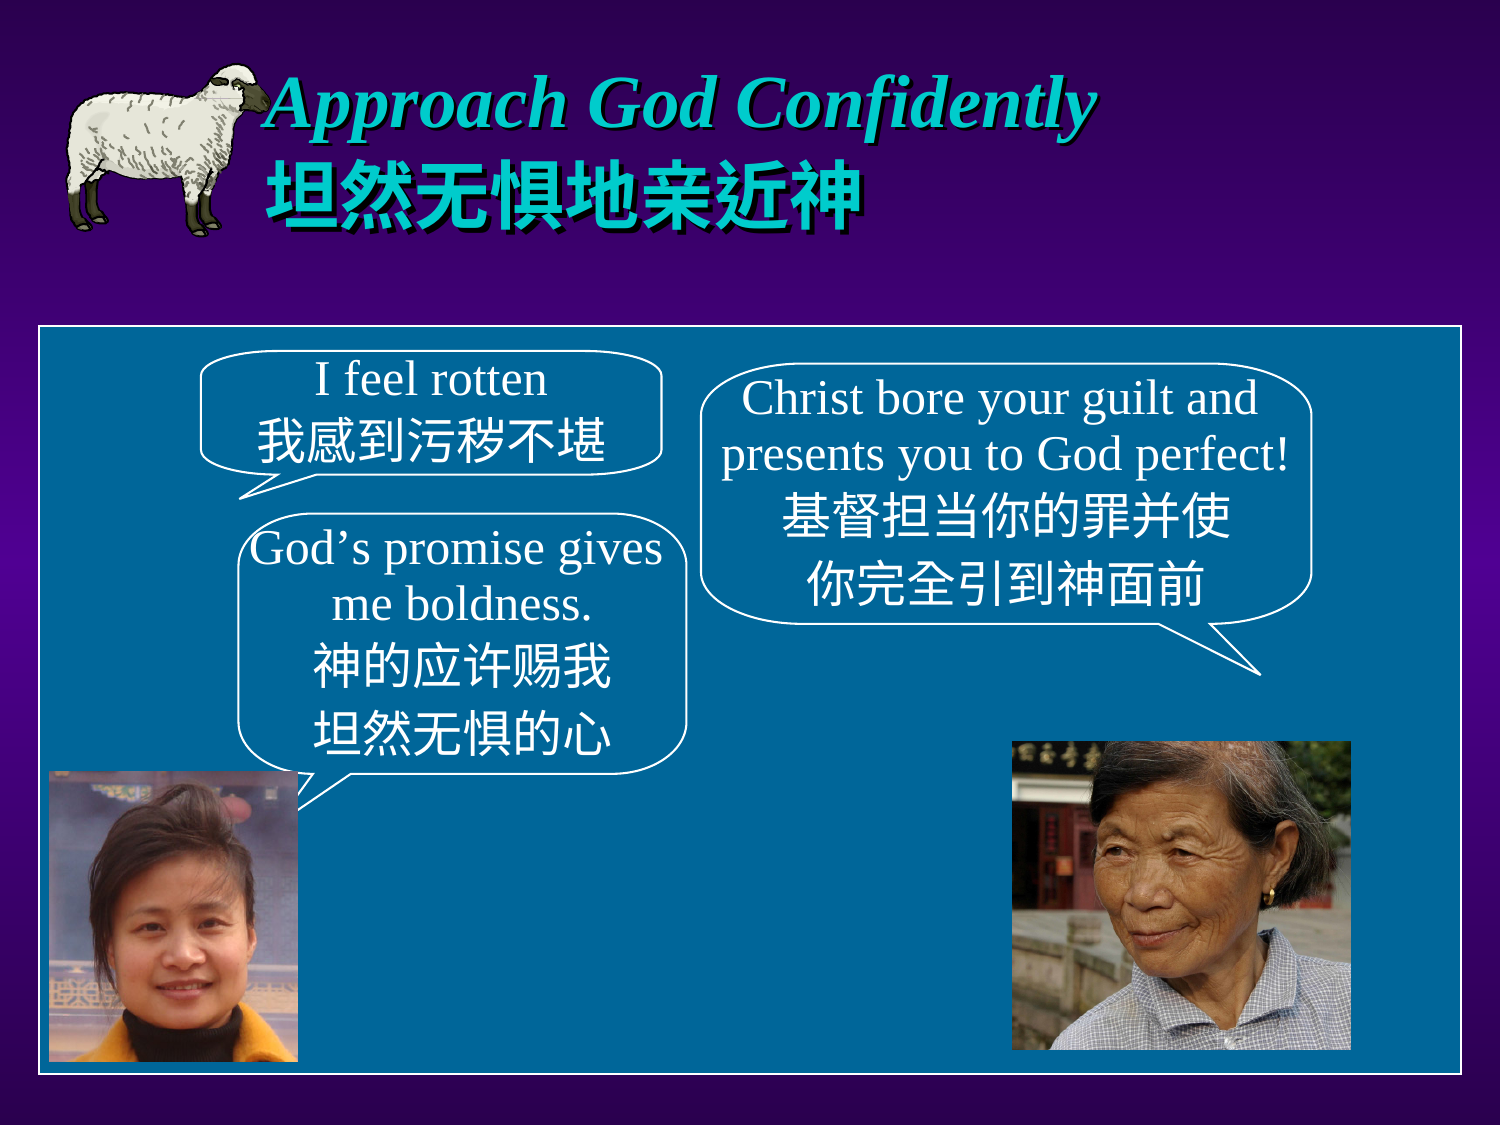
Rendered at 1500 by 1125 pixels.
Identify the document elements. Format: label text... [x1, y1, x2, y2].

text_box I feel rotten 我感到污秽不堪 [200, 350, 662, 499]
picture [50, 771, 298, 1061]
text_box Christ bore your guilt and presents you to God perfect! 基督担当你的罪并使 你完全引到神面前 [700, 363, 1312, 676]
text_box God’s promise gives me boldness. 神的应许赐我 坦然无惧的心 [238, 513, 687, 810]
text_box [38, 325, 1462, 1074]
title Approach God Confidently 坦然无惧地亲近神 [249, 48, 1438, 258]
picture [1013, 742, 1350, 1049]
